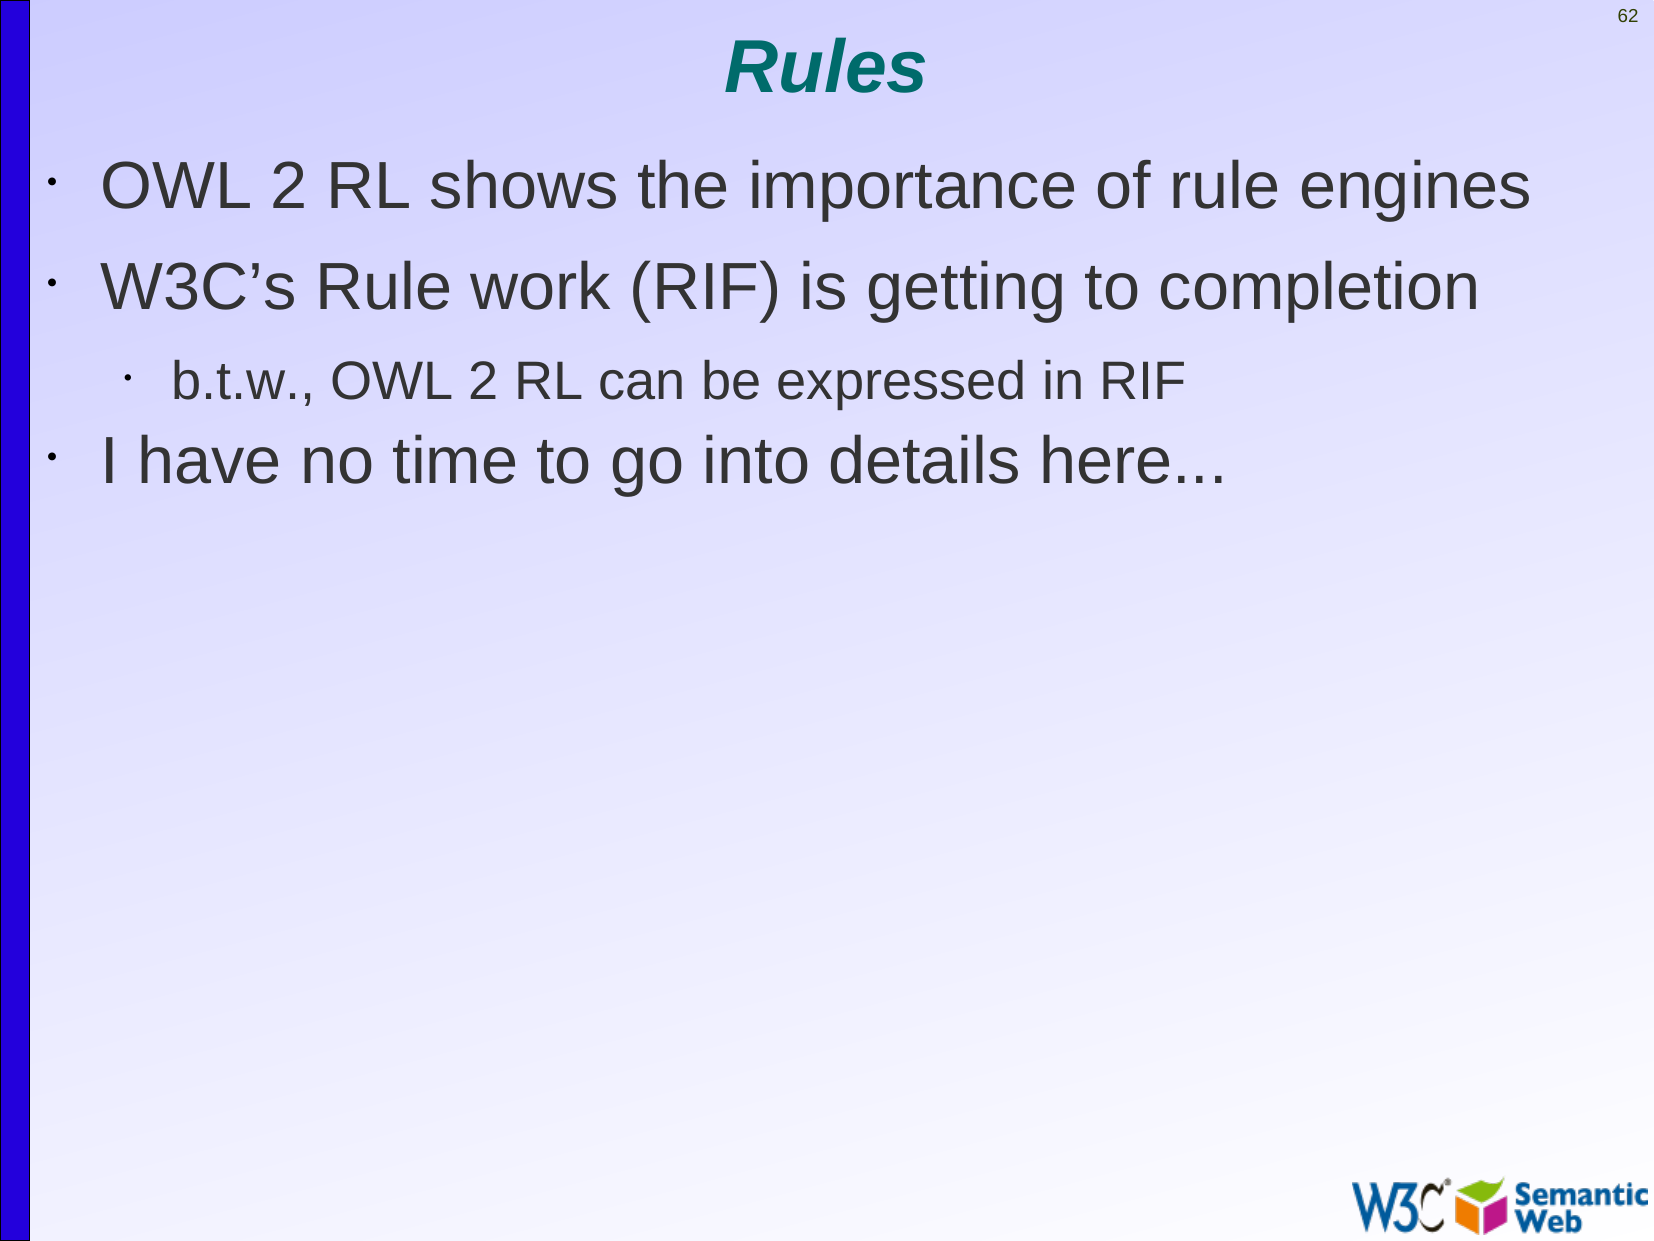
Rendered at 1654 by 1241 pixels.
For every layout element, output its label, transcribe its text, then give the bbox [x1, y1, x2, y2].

picture [1352, 1175, 1648, 1235]
title Rules [0, 5, 1654, 125]
list OWL 2 RL shows the importance of rule engines W3C’s Rule work (RIF) is getting to completion b.t.w., OWL 2 RL can be expressed in RIF I have no time to go into details here... [29, 147, 1612, 1119]
